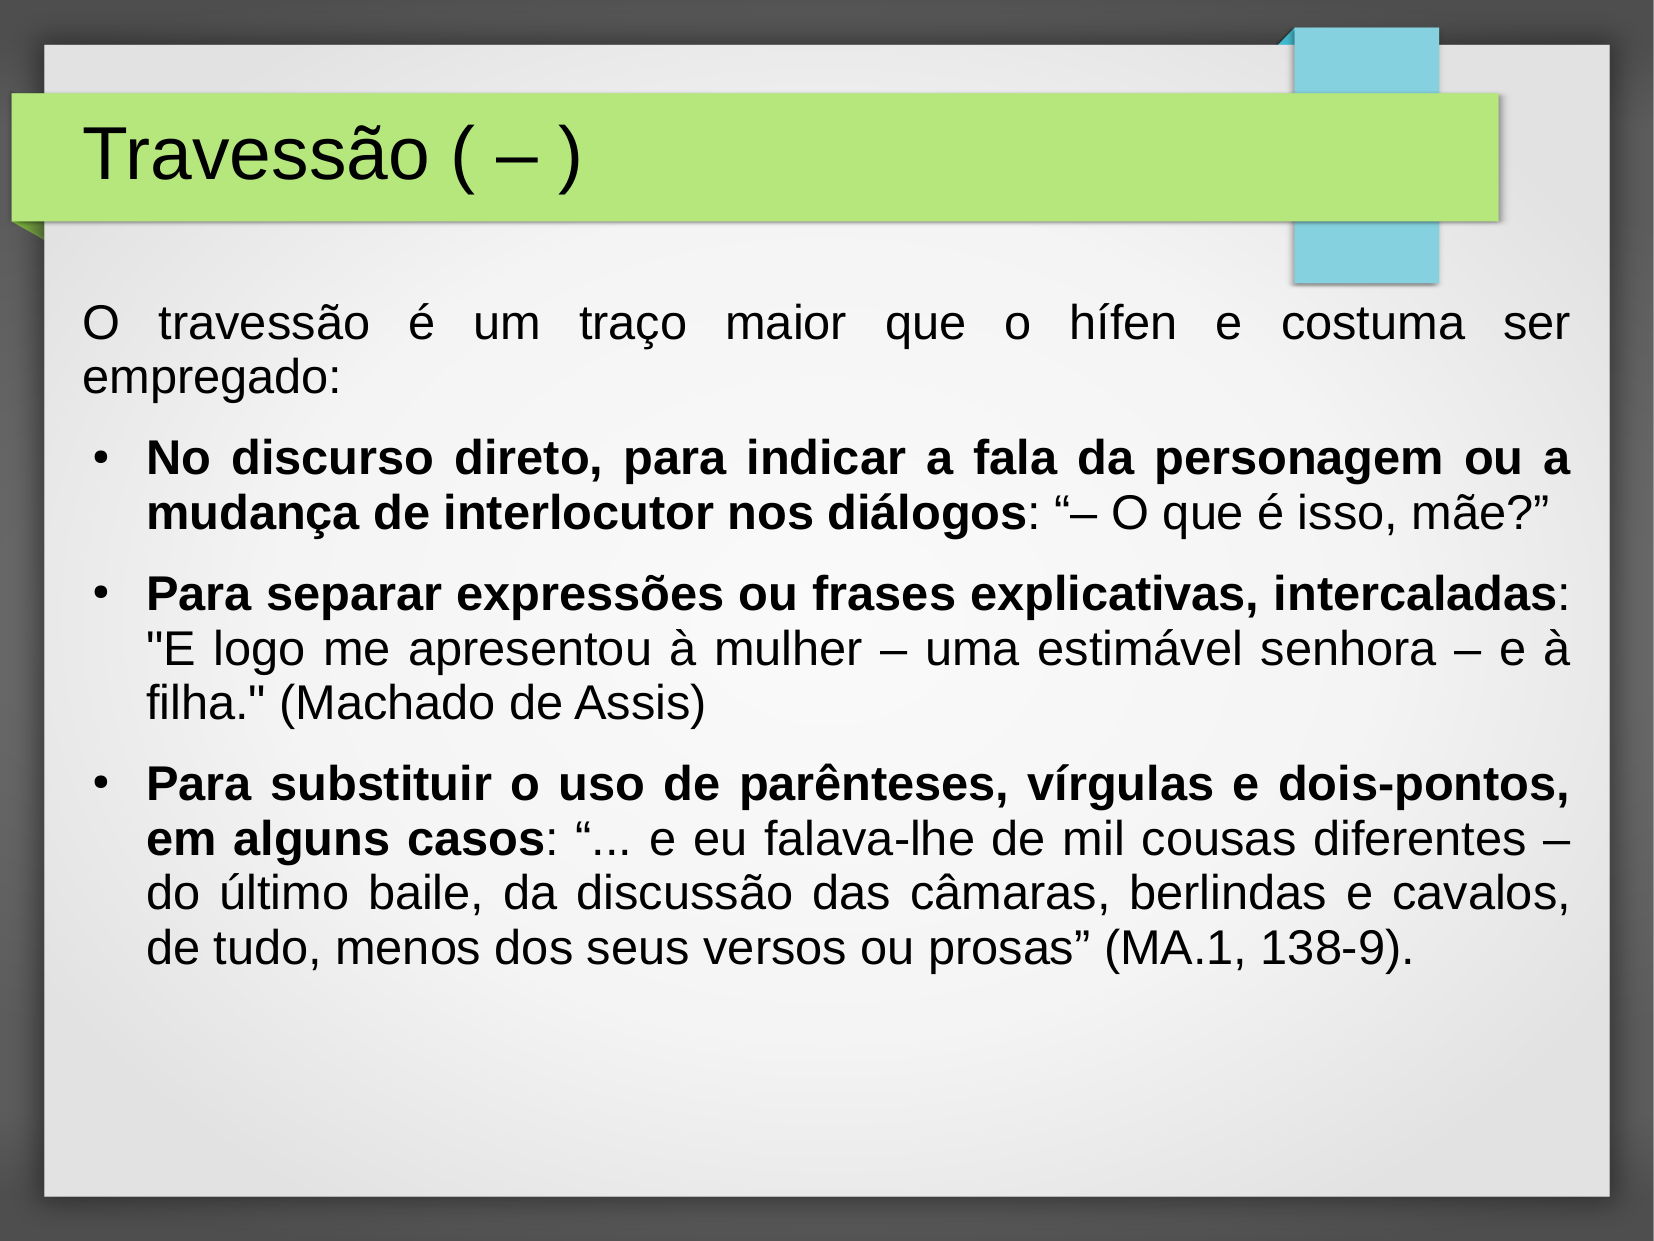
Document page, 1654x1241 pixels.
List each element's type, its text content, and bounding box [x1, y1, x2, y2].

title Travessão ( – ) [82, 94, 1264, 213]
picture [0, 0, 1654, 1241]
list O travessão é um traço maior que o hífen e costuma ser empregado: No discurso direto, para indicar a fala da personagem ou a mudança de interlocutor nos diálogos: “– O que é isso, mãe?” Para separar expressões ou frases explicativas, intercaladas: "E logo me apresentou à mulher – uma estimável senhora – e à filha." (Machado de Assis) Para substituir o uso de parênteses, vírgulas e dois-pontos, em alguns casos: “... e eu falava-lhe de mil cousas diferentes – do último baile, da discussão das câmaras, berlindas e cavalos, de tudo, menos dos seus versos ou prosas” (MA.1, 138-9). [82, 295, 1571, 1015]
